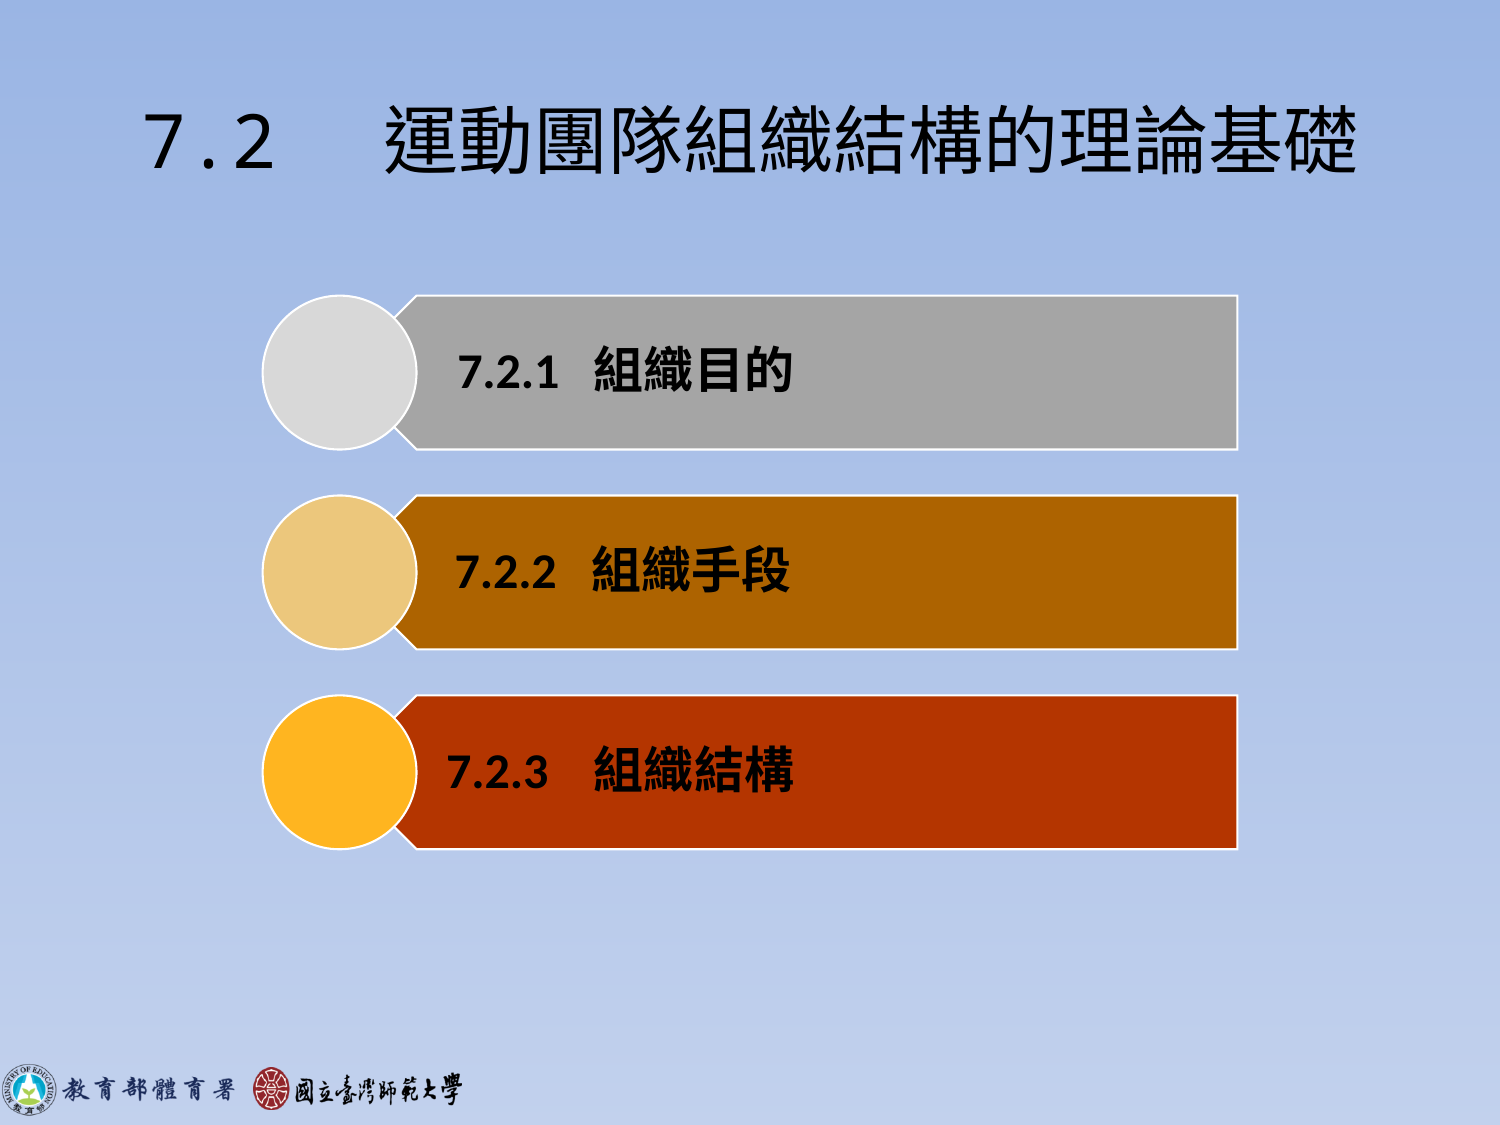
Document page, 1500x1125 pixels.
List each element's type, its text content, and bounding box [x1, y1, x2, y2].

text_box 7.2.2 組織手段 [394, 495, 1238, 650]
text_box [262, 695, 417, 850]
text_box [262, 495, 417, 650]
text_box 7.2.3 組織結構 [394, 695, 1238, 850]
text_box 7.2.1 組織目的 [394, 295, 1238, 450]
title 7.2 運動團隊組織結構的理論基礎 [75, 45, 1426, 233]
text_box [262, 295, 417, 450]
